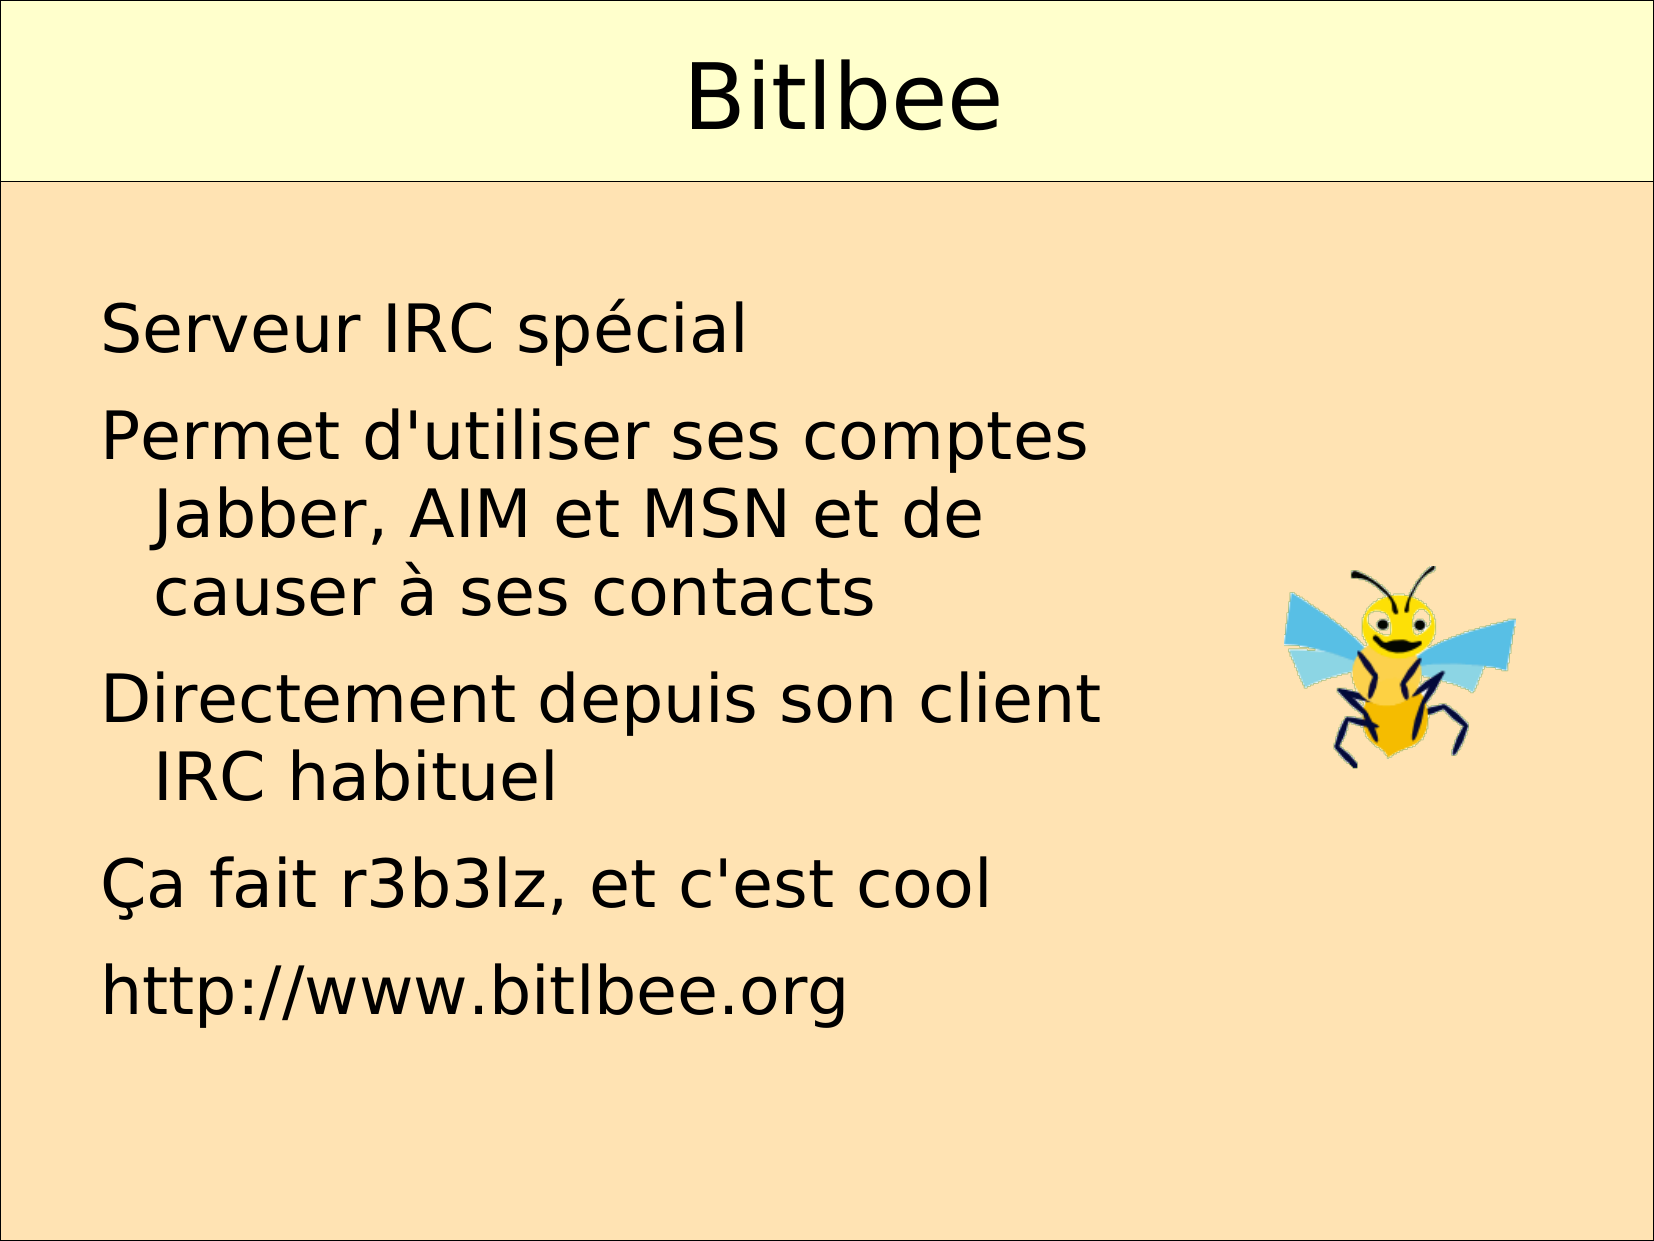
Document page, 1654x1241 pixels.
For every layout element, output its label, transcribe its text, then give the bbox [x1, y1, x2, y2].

picture [1284, 566, 1516, 770]
list Serveur IRC spécial Permet d'utiliser ses comptes Jabber, AIM et MSN et de causer à ses contacts Directement depuis son client IRC habituel Ça fait r3b3lz, et c'est cool http://www.bitlbee.org [82, 290, 1137, 1094]
title Bitlbee [135, 43, 1552, 151]
